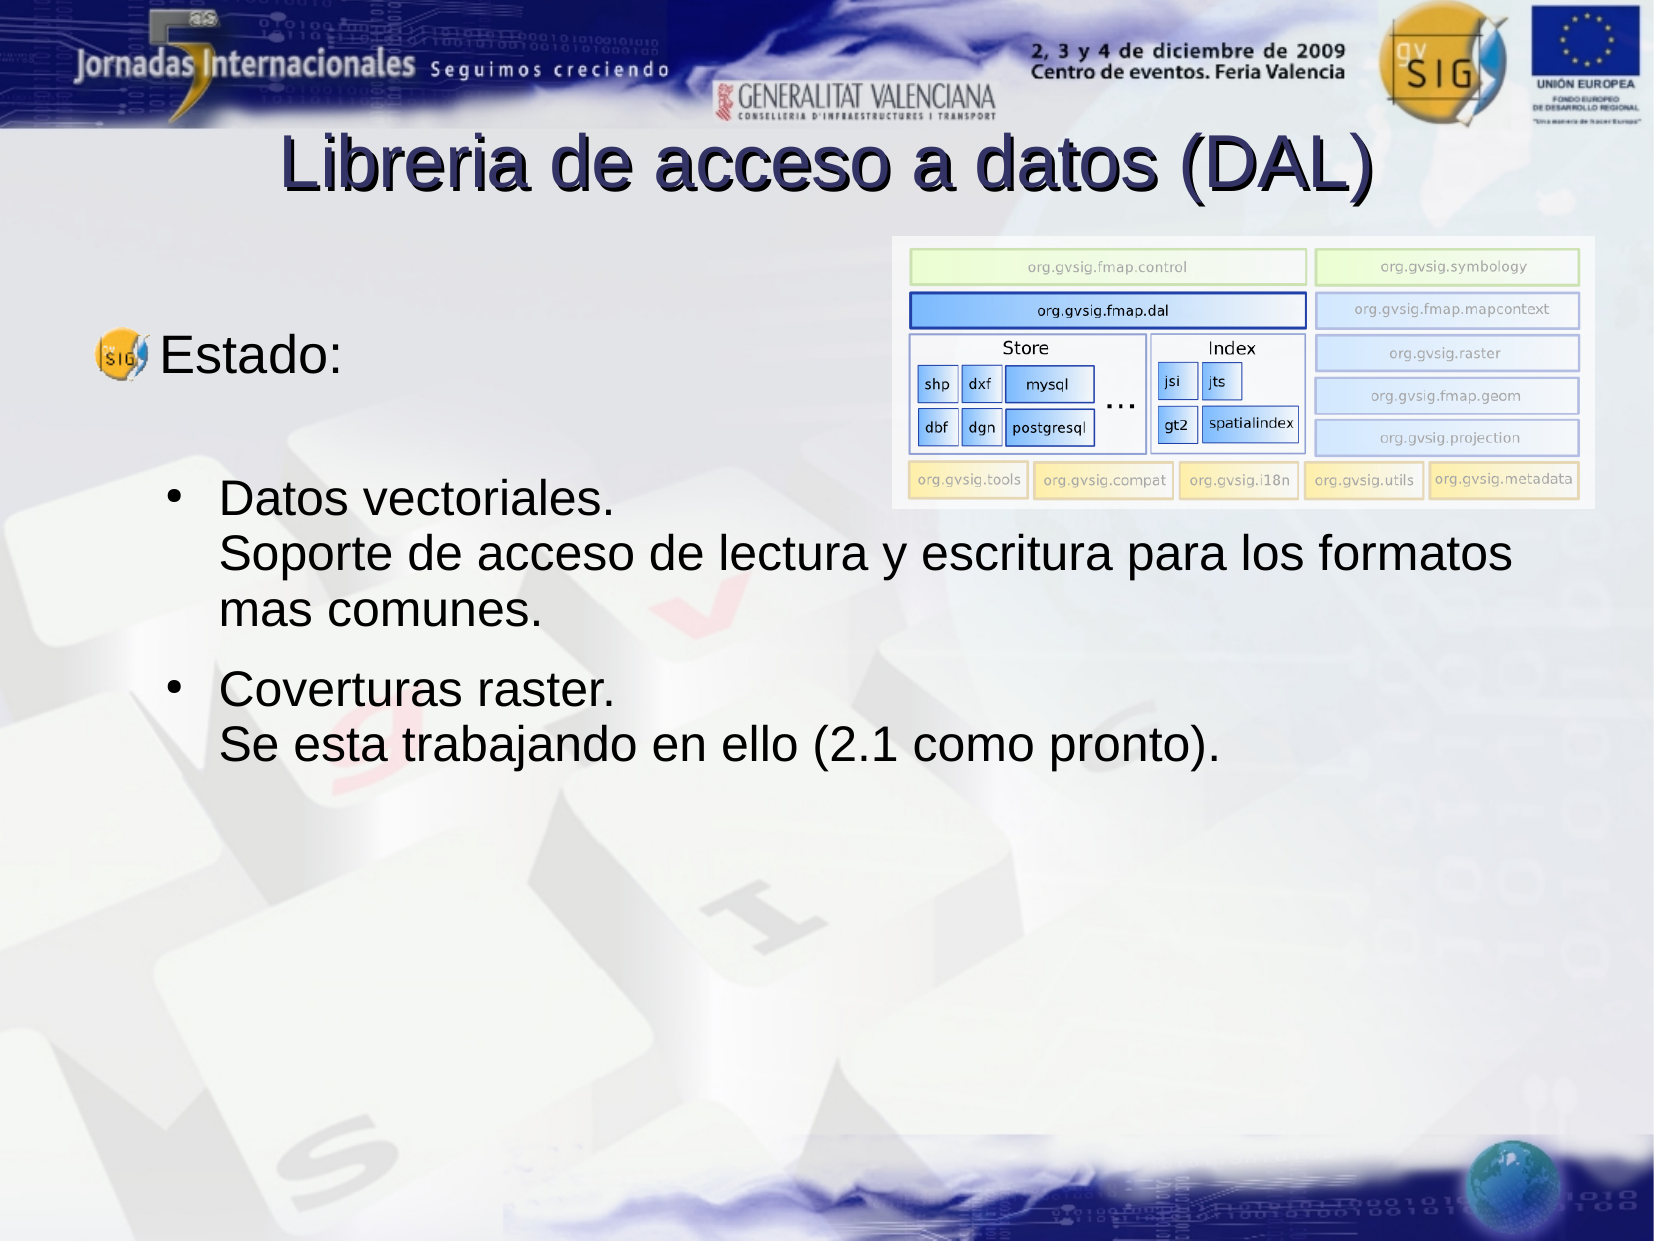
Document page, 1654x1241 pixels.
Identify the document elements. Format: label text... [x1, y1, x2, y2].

list Estado: Datos vectoriales. Soporte de acceso de lectura y escritura para los formatos mas comunes. Coverturas raster. Se esta trabajando en ello (2.1 como pronto). [76, 324, 1565, 1144]
picture [0, 0, 1654, 1241]
title Libreria de acceso a datos (DAL) [82, 40, 1571, 266]
